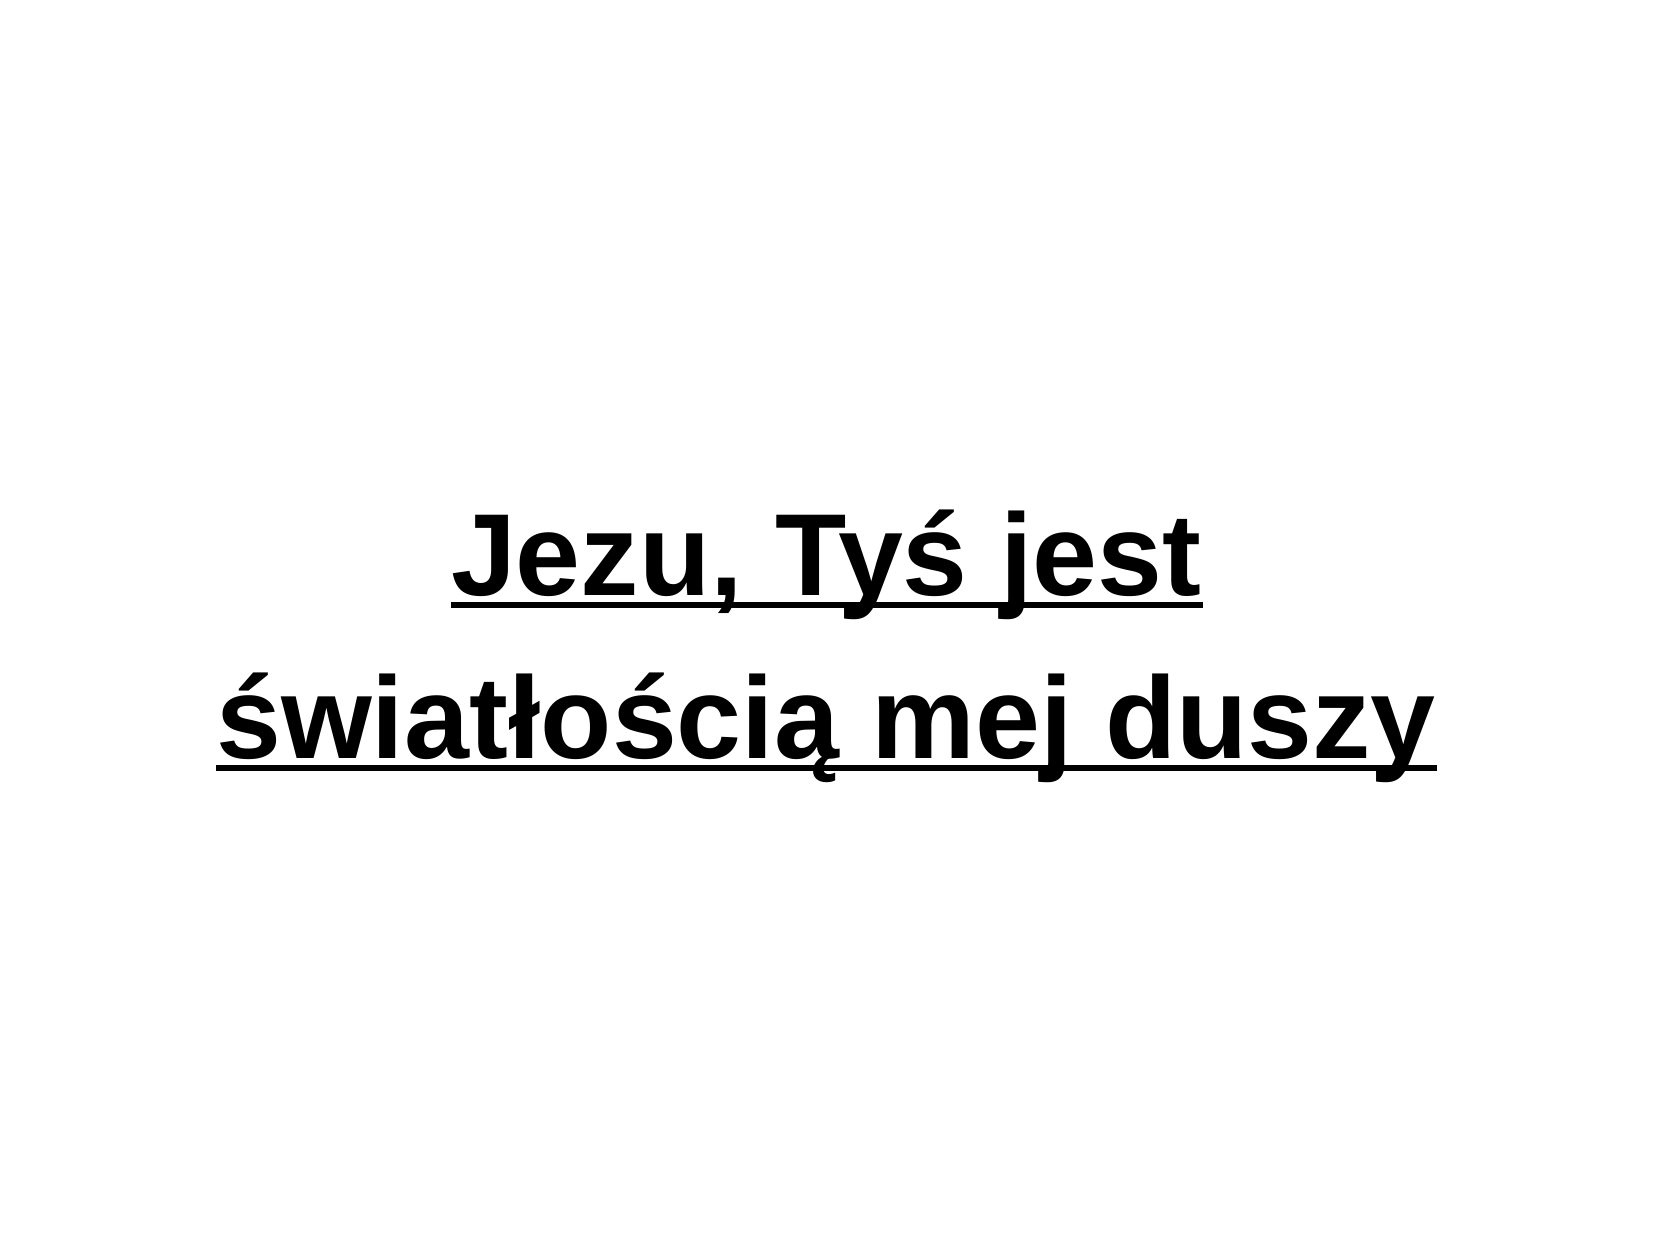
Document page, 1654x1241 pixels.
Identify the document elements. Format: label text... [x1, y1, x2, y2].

subtitle Jezu, Tyś jest światłością mej duszy [0, 0, 1654, 1241]
